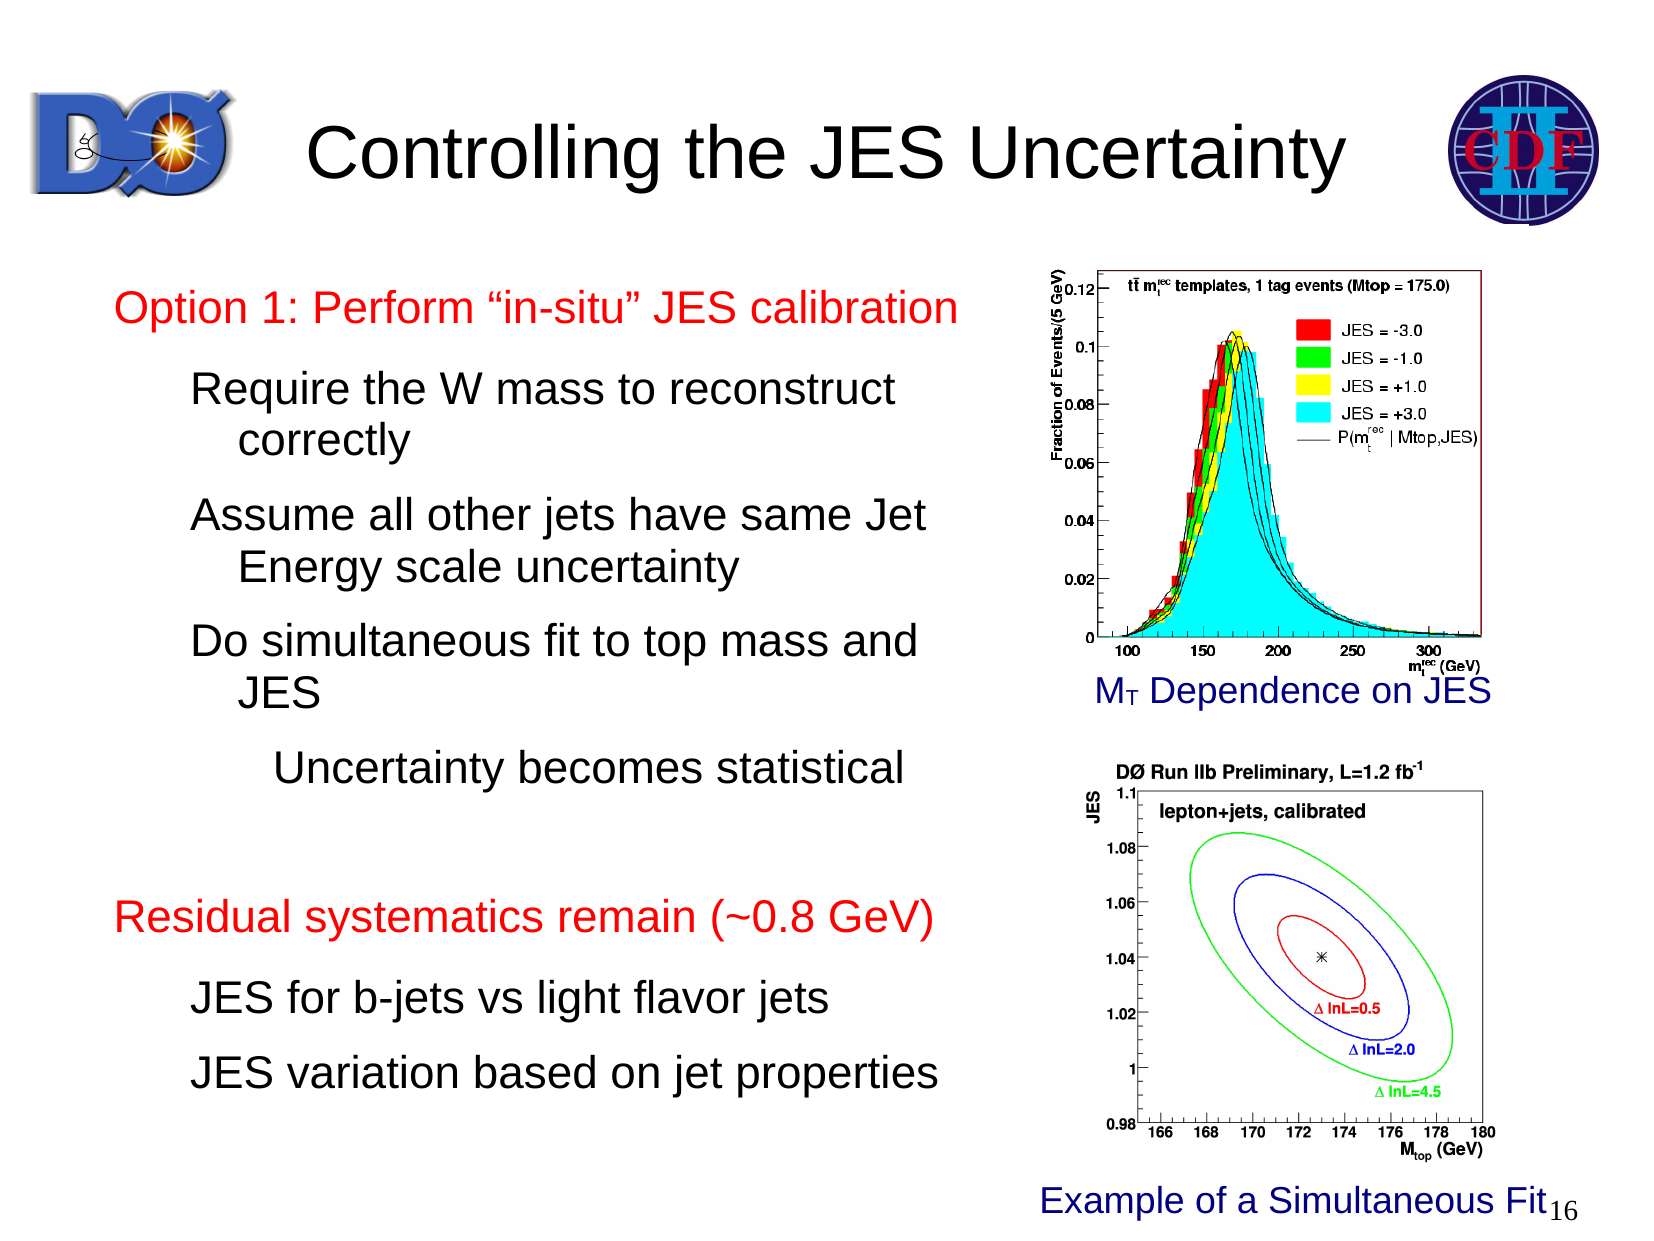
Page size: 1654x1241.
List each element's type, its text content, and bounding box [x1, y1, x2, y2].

picture [1571, 75, 1599, 226]
text_box Example of a Simultaneous Fit [974, 1172, 1612, 1230]
title Controlling the JES Uncertainty [82, 56, 1571, 250]
picture [26, 86, 82, 200]
picture [1073, 749, 1505, 1164]
list Option 1: Perform “in-situ” JES calibration Require the W mass to reconstruct correctly Assume all other jets have same Jet Energy scale uncertainty Do simultaneous fit to top mass and JES Uncertainty becomes statistical Residual systematics remain (~0.8 GeV) JES for b-jets vs light flavor jets JES variation based on jet properties [95, 282, 992, 1200]
picture [1049, 224, 1529, 661]
text_box MT Dependence on JES [974, 661, 1612, 731]
